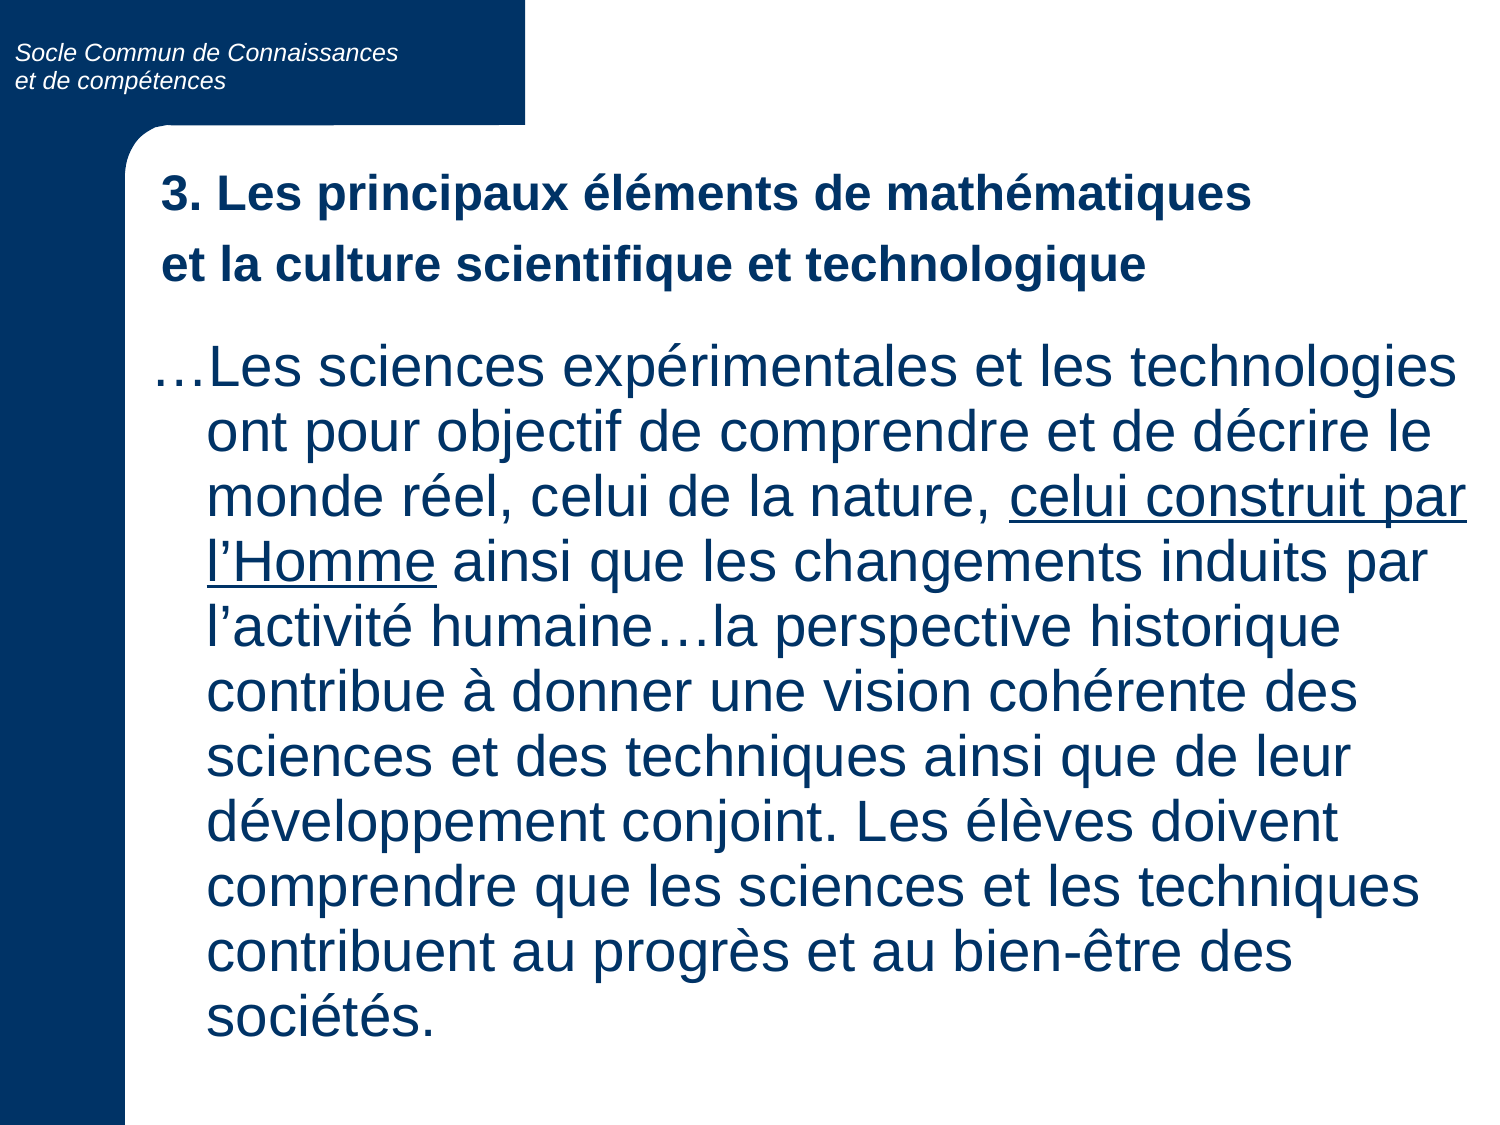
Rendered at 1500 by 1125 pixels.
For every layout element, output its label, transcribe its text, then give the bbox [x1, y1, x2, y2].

list …Les sciences expérimentales et les technologies ont pour objectif de comprendre et de décrire le monde réel, celui de la nature, celui construit par l’Homme ainsi que les changements induits par l’activité humaine…la perspective historique contribue à donner une vision cohérente des sciences et des techniques ainsi que de leur développement conjoint. Les élèves doivent comprendre que les sciences et les techniques contribuent au progrès et au bien-être des sociétés. [135, 326, 1500, 1125]
title 3. Les principaux éléments de mathématiques et la culture scientifique et technologique [146, 153, 1426, 304]
